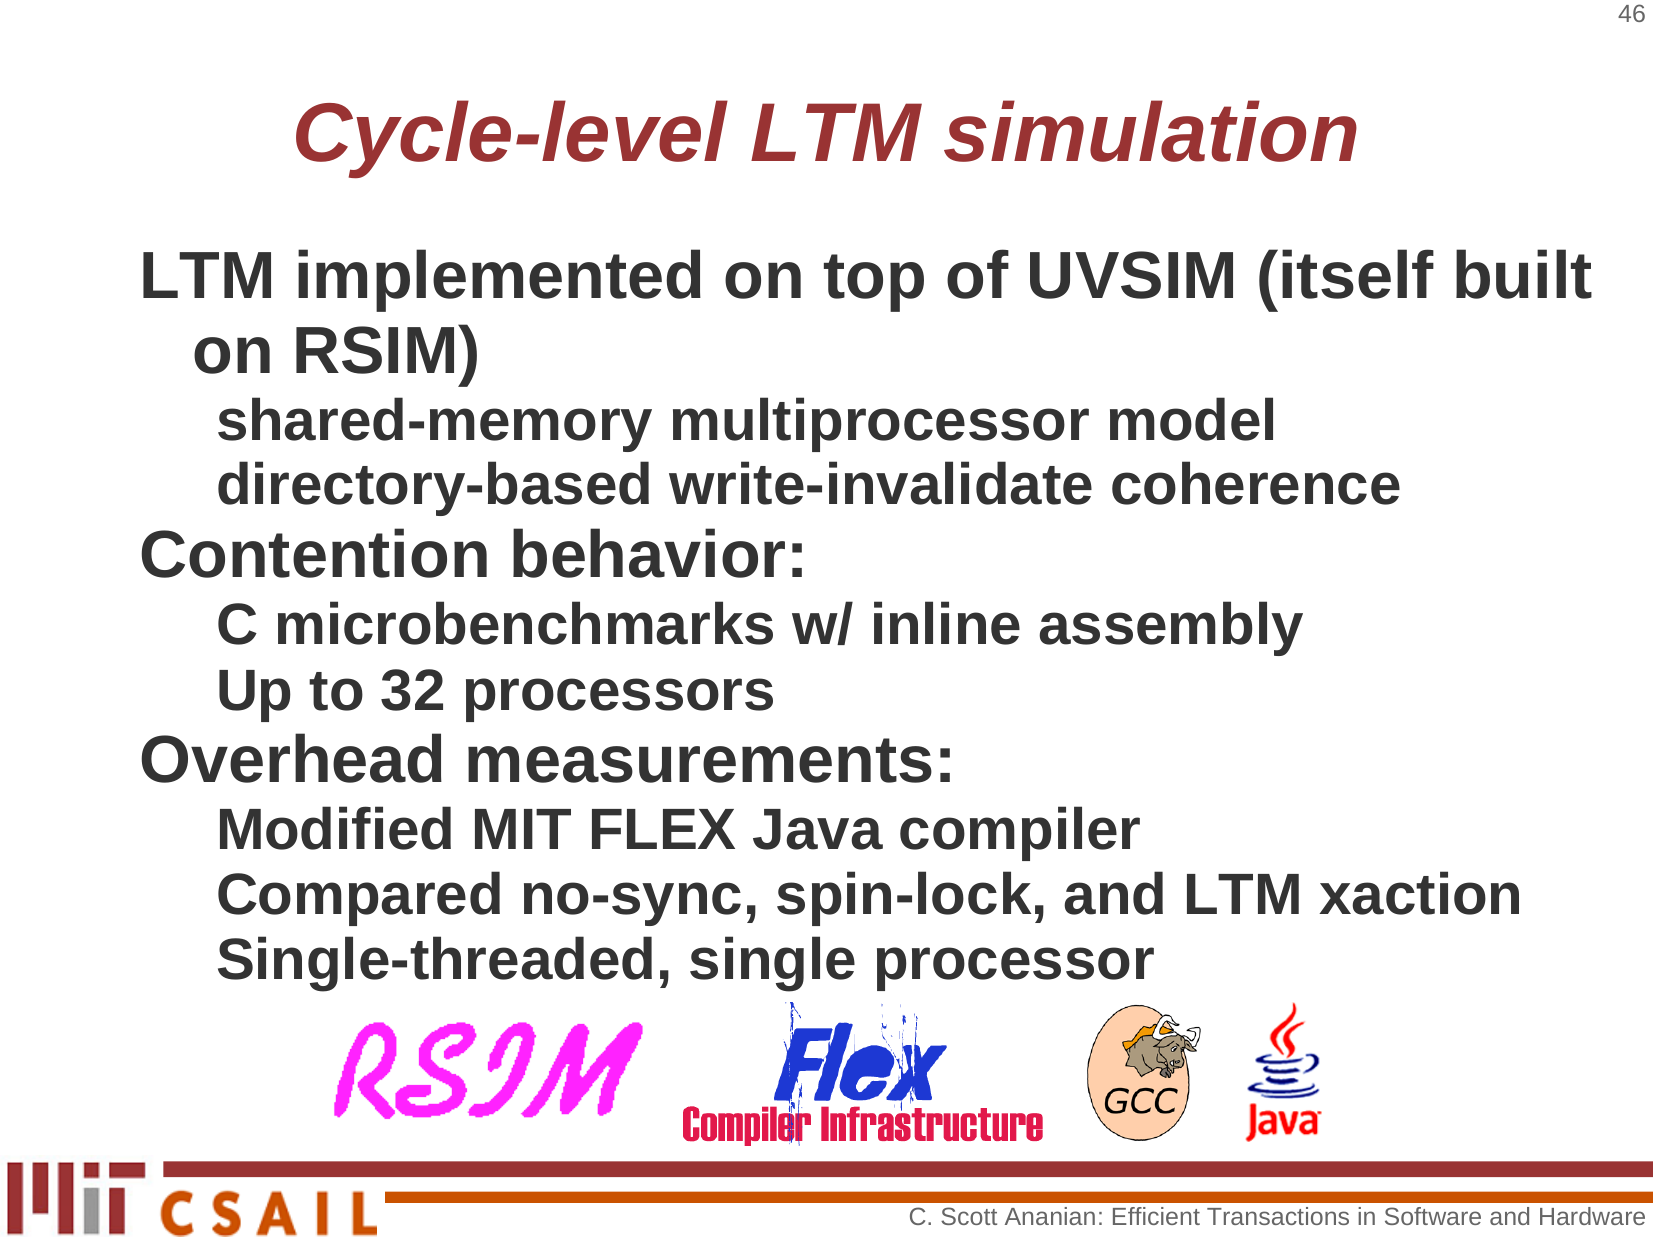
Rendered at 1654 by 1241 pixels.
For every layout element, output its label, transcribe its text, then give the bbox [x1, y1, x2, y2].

picture [683, 1002, 1043, 1146]
picture [0, 1155, 377, 1237]
picture [328, 1013, 651, 1132]
picture [1083, 1001, 1204, 1144]
title Cycle-level LTM simulation [52, 28, 1601, 237]
list LTM implemented on top of UVSIM (itself built on RSIM) shared-memory multiprocessor model directory-based write-invalidate coherence Contention behavior: C microbenchmarks w/ inline assembly Up to 32 processors Overhead measurements: Modified MIT FLEX Java compiler Compared no-sync, spin-lock, and LTM xaction Single-threaded, single processor [121, 237, 1605, 1133]
picture [1242, 1002, 1325, 1142]
